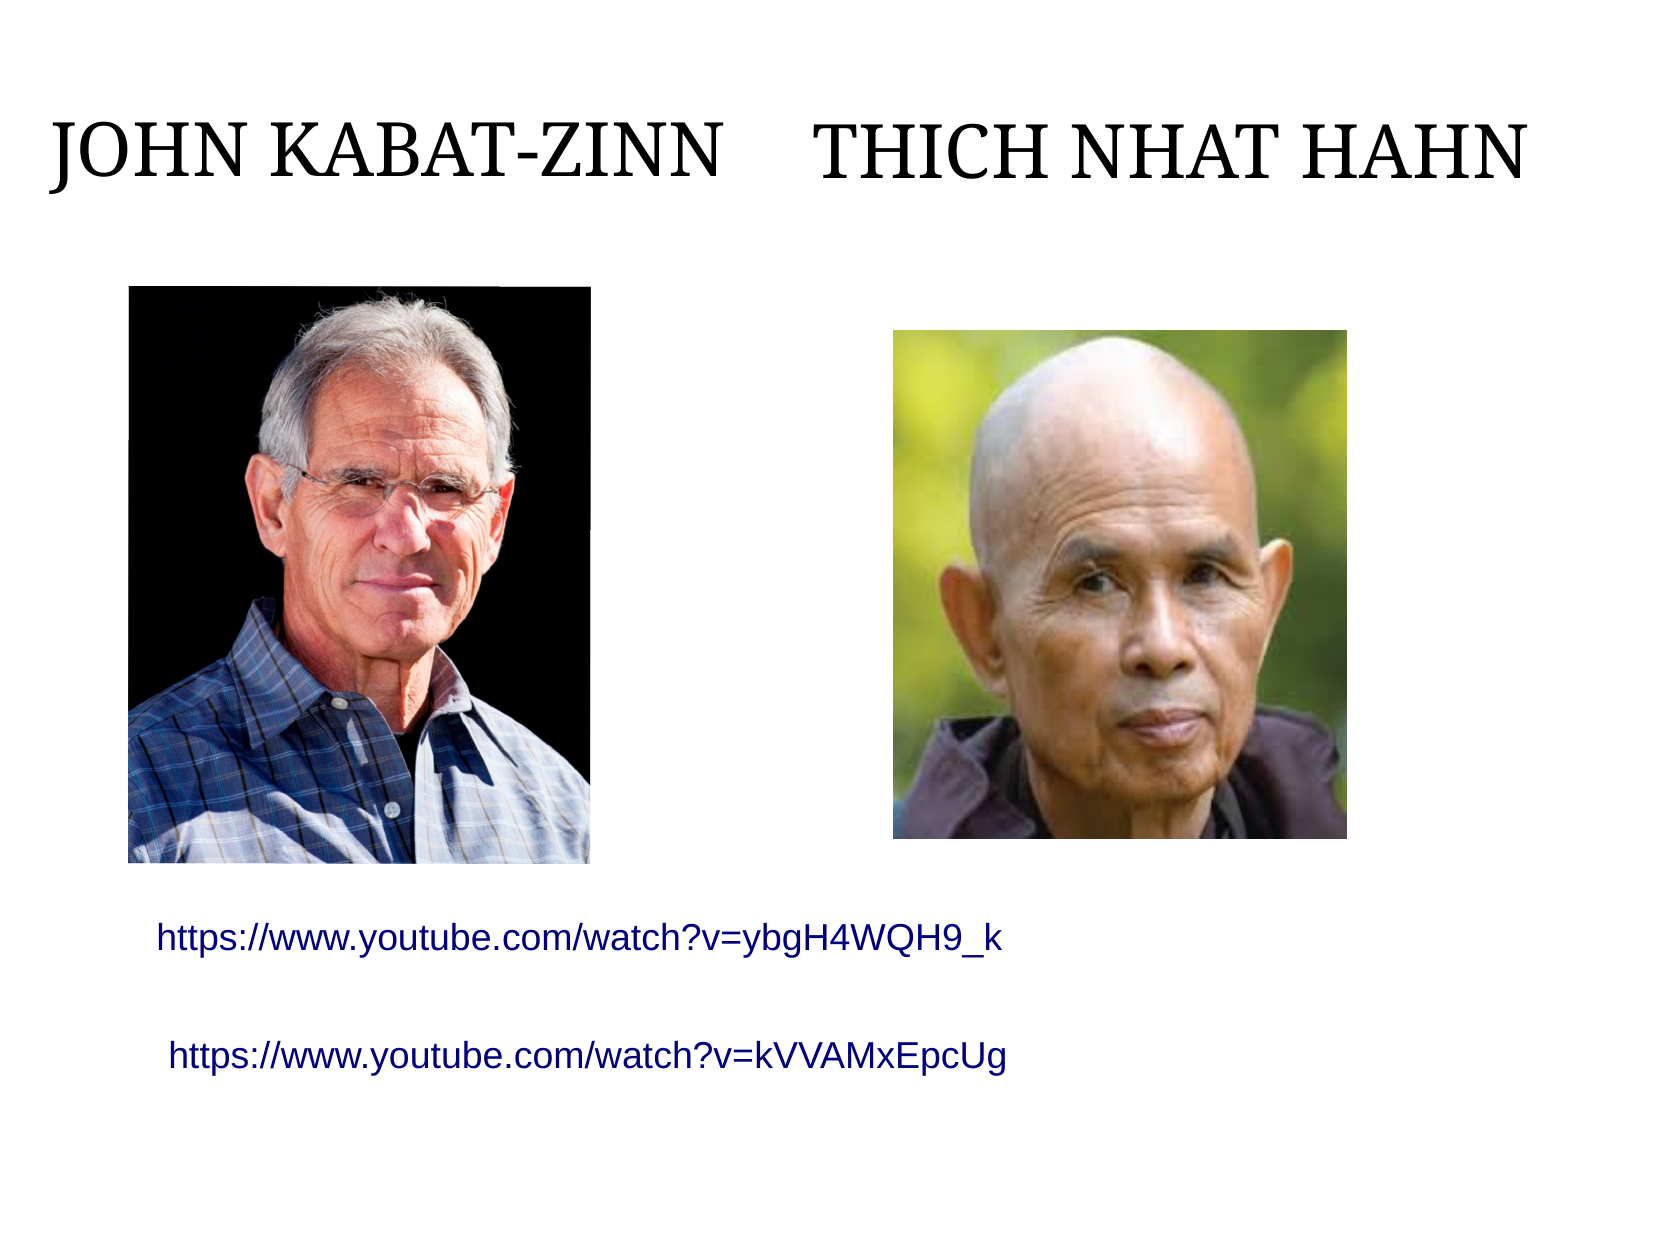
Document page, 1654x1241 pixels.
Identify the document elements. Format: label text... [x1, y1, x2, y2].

text_box JOHN KABAT-ZINN [35, 88, 768, 189]
text_box https://www.youtube.com/watch?v=kVVAMxEpcUg [153, 1027, 1312, 1127]
text_box THICH NHAT HAHN [797, 90, 1565, 209]
text_box https://www.youtube.com/watch?v=ybgH4WQH9_k [141, 909, 1548, 1009]
picture [893, 330, 1347, 839]
text_box [141, 1039, 1229, 1139]
picture [127, 285, 591, 864]
